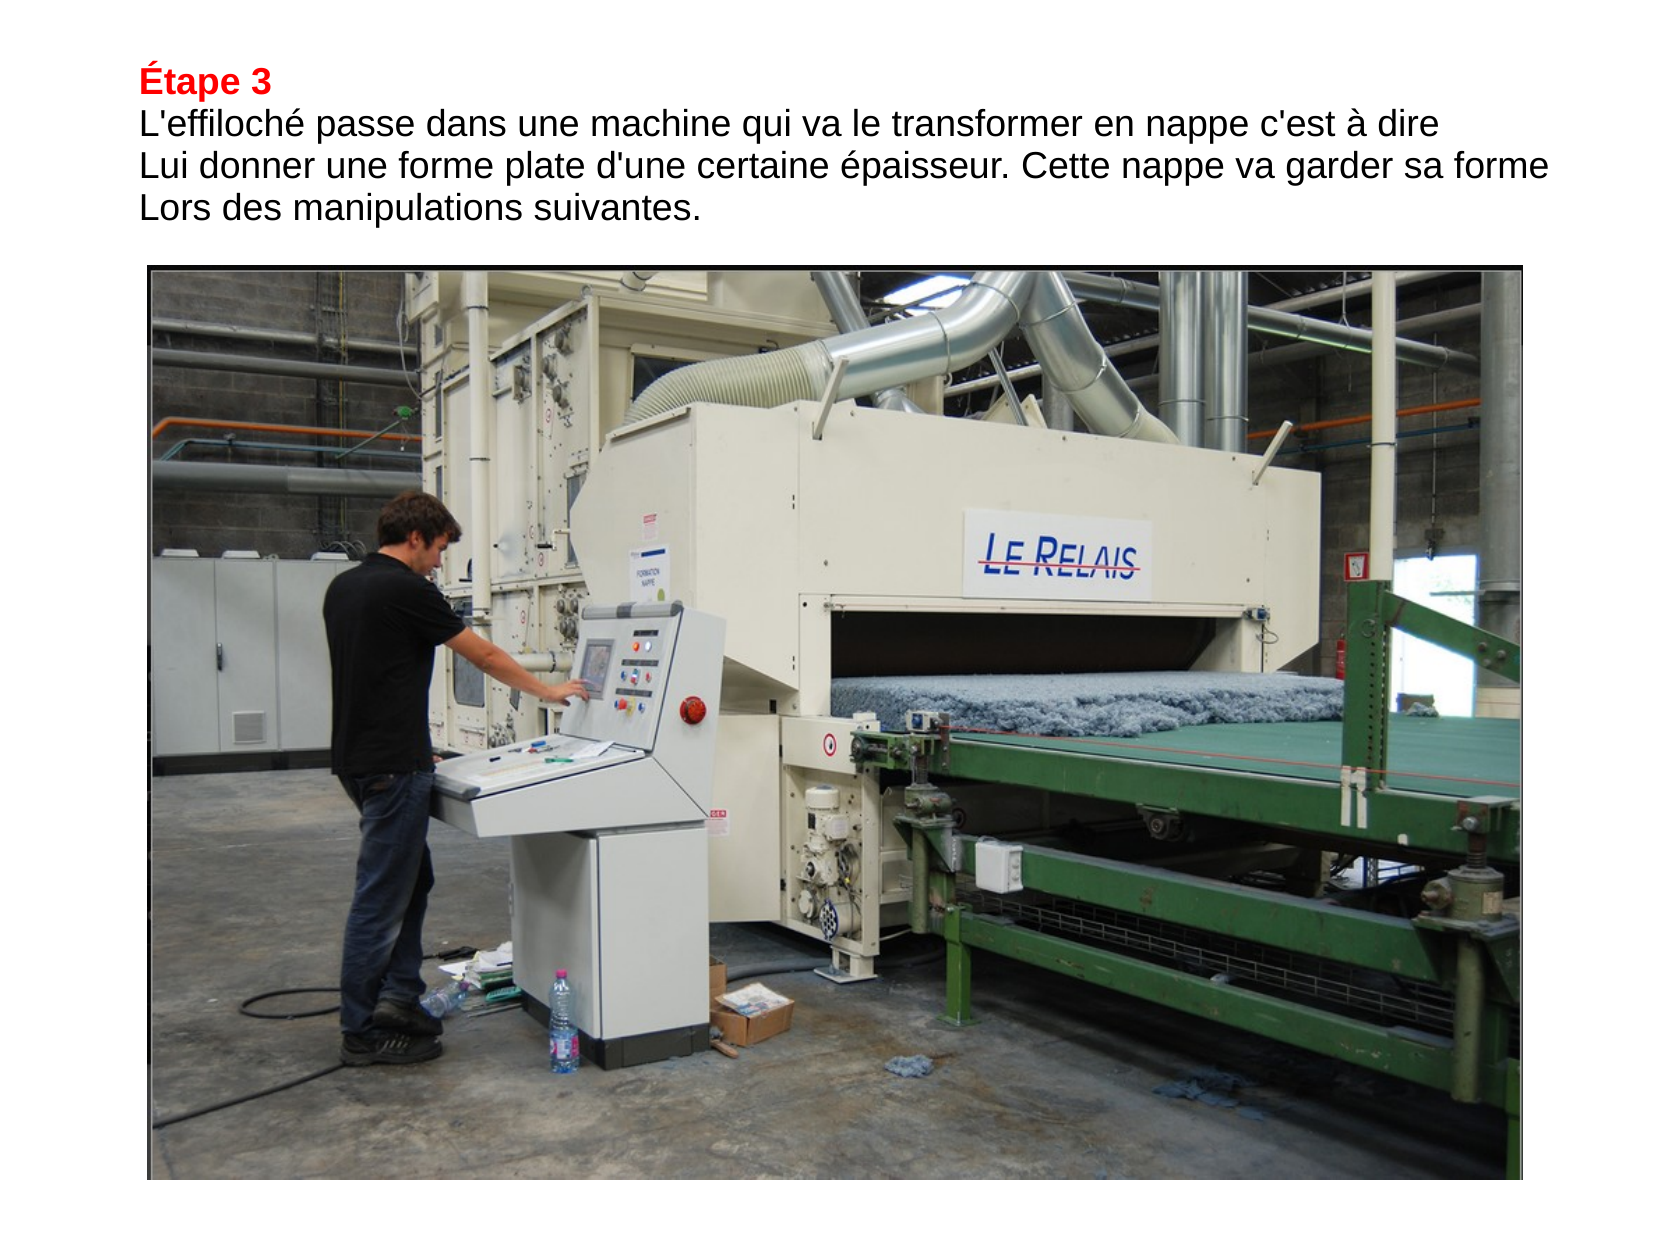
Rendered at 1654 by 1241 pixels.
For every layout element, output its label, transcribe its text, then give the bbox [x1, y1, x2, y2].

picture [147, 265, 1523, 1181]
text_box Étape 3 L'effiloché passe dans une machine qui va le transformer en nappe c'est à dire Lui donner une forme plate d'une certaine épaisseur. Cette nappe va garder sa forme Lors des manipulations suivantes. [124, 53, 1565, 238]
